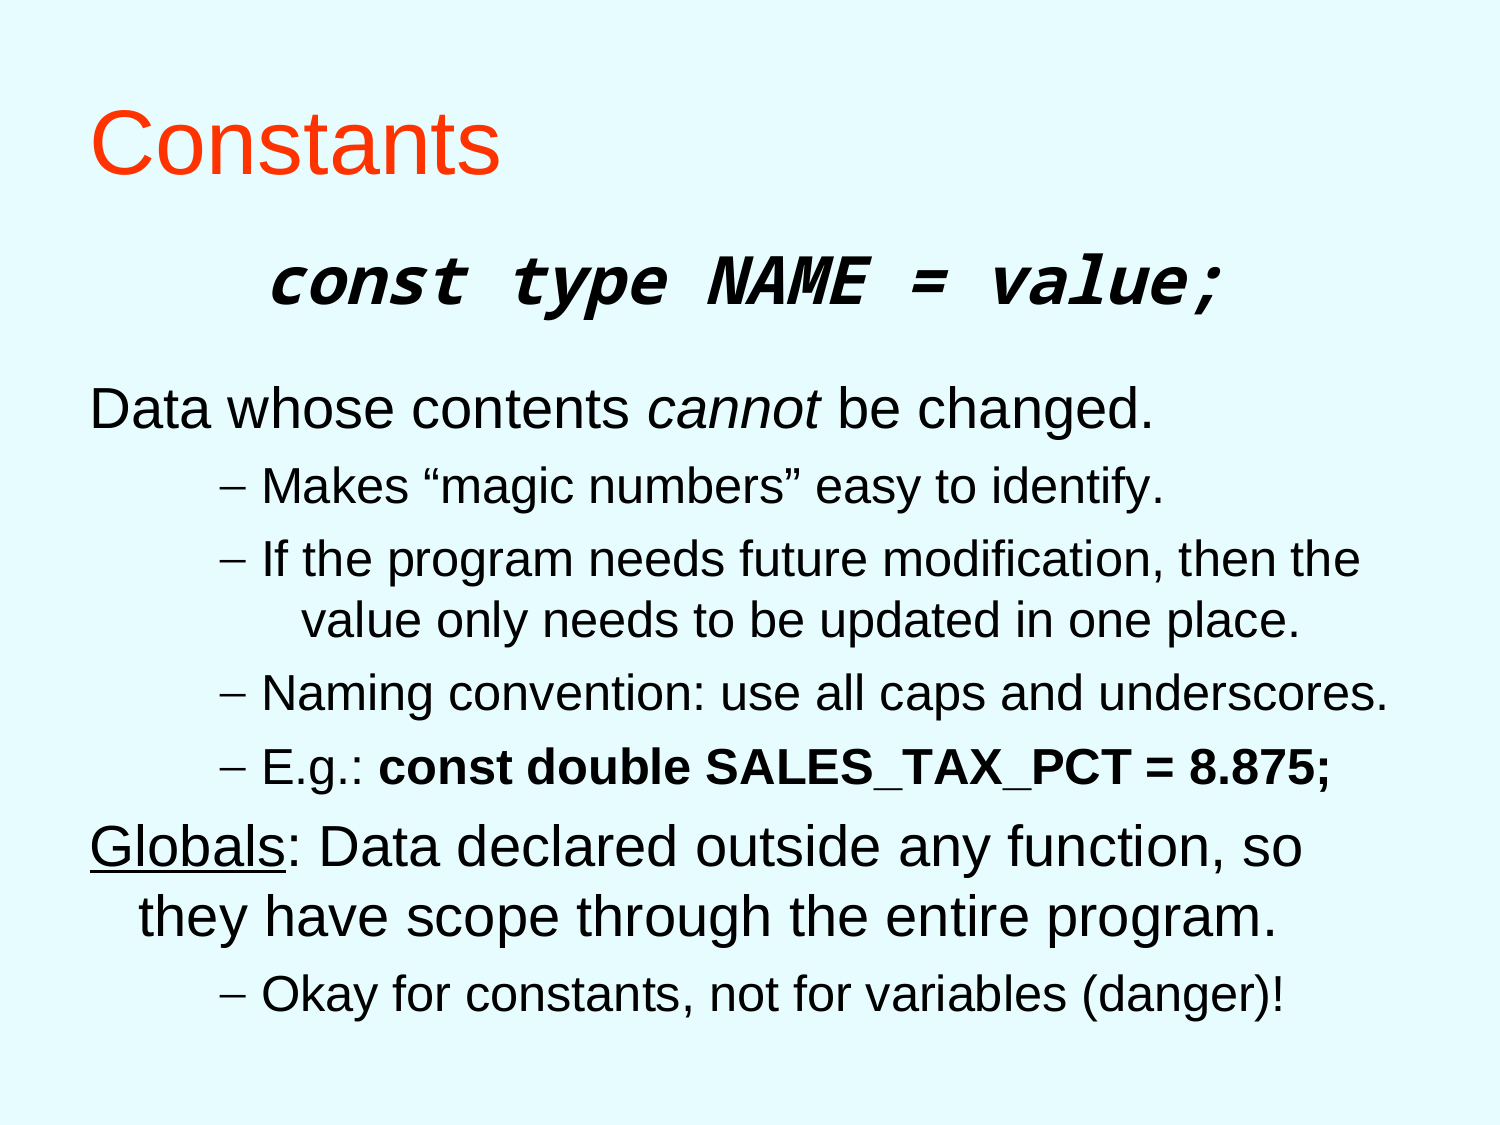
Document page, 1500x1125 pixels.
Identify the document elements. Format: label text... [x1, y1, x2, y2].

text_box const type NAME = value; [249, 230, 1252, 342]
title Constants [75, 45, 1423, 231]
list Data whose contents cannot be changed. Makes “magic numbers” easy to identify. If the program needs future modification, then the value only needs to be updated in one place. Naming convention: use all caps and underscores. E.g.: const double SALES_TAX_PCT = 8.875; Globals: Data declared outside any function, so they have scope through the entire program. Okay for constants, not for variables (danger)! [75, 362, 1423, 1078]
